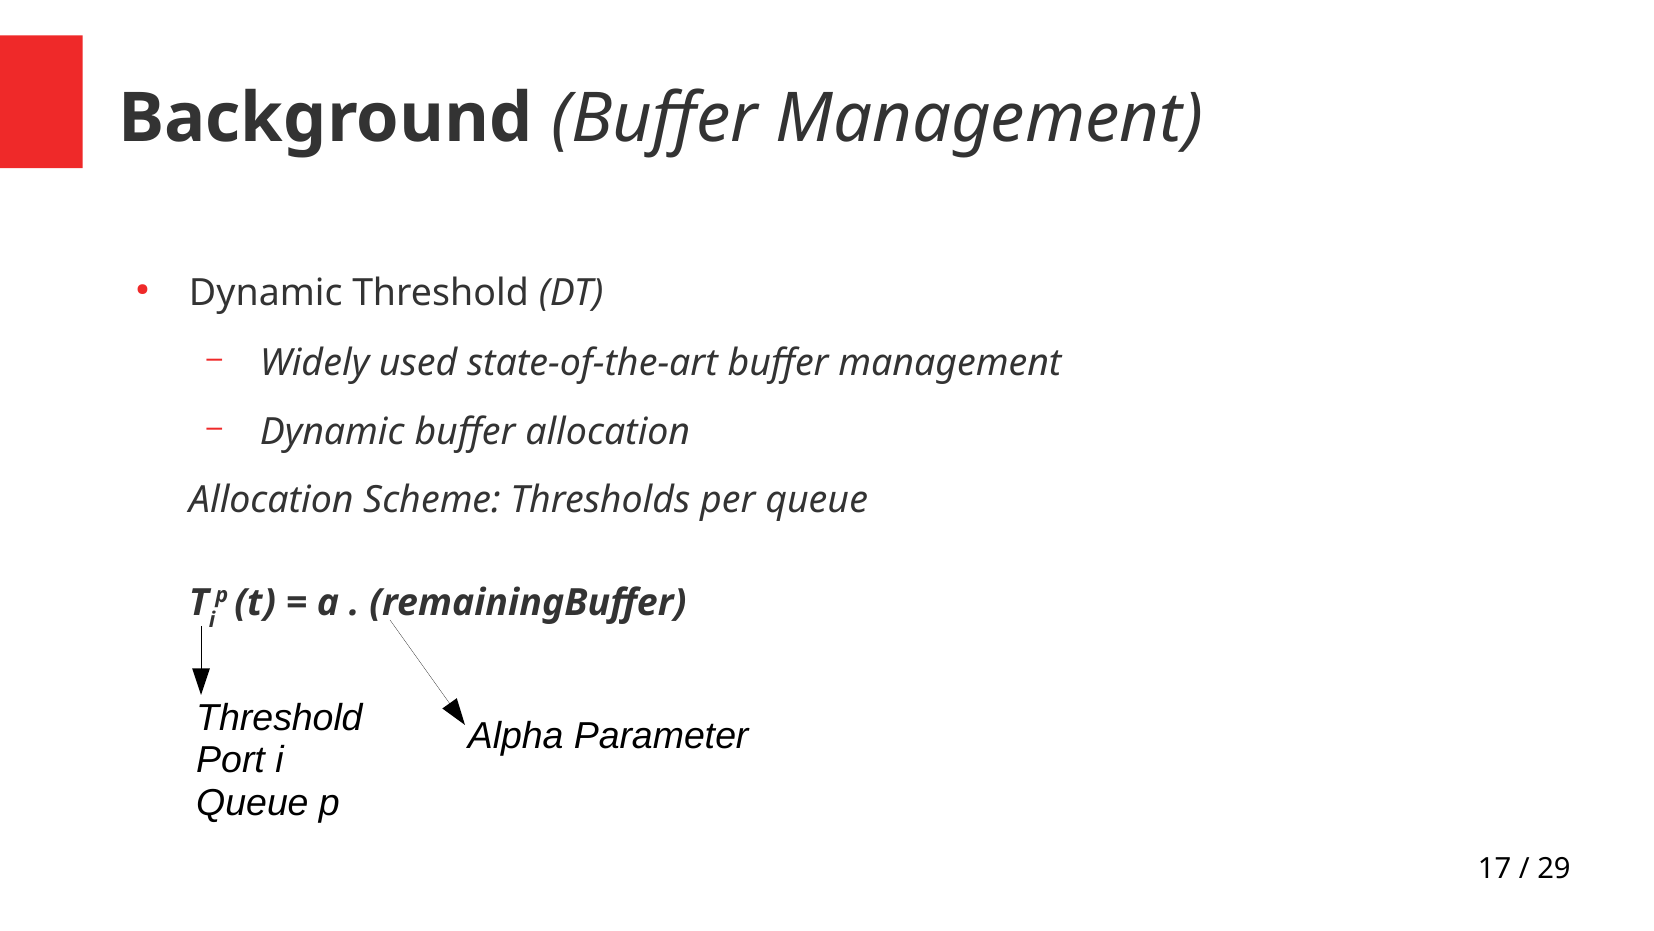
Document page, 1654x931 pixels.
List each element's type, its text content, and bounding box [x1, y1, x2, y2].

text_box Threshold Port i Queue p [181, 689, 391, 831]
list Dynamic Threshold (DT) Widely used state-of-the-art buffer management Dynamic buffer allocation Allocation Scheme: Thresholds per queue Tip (t) = a . (remainingBuffer) [118, 265, 1536, 806]
title Background (Buffer Management) [118, 36, 1571, 193]
text_box Alpha Parameter [453, 707, 769, 765]
